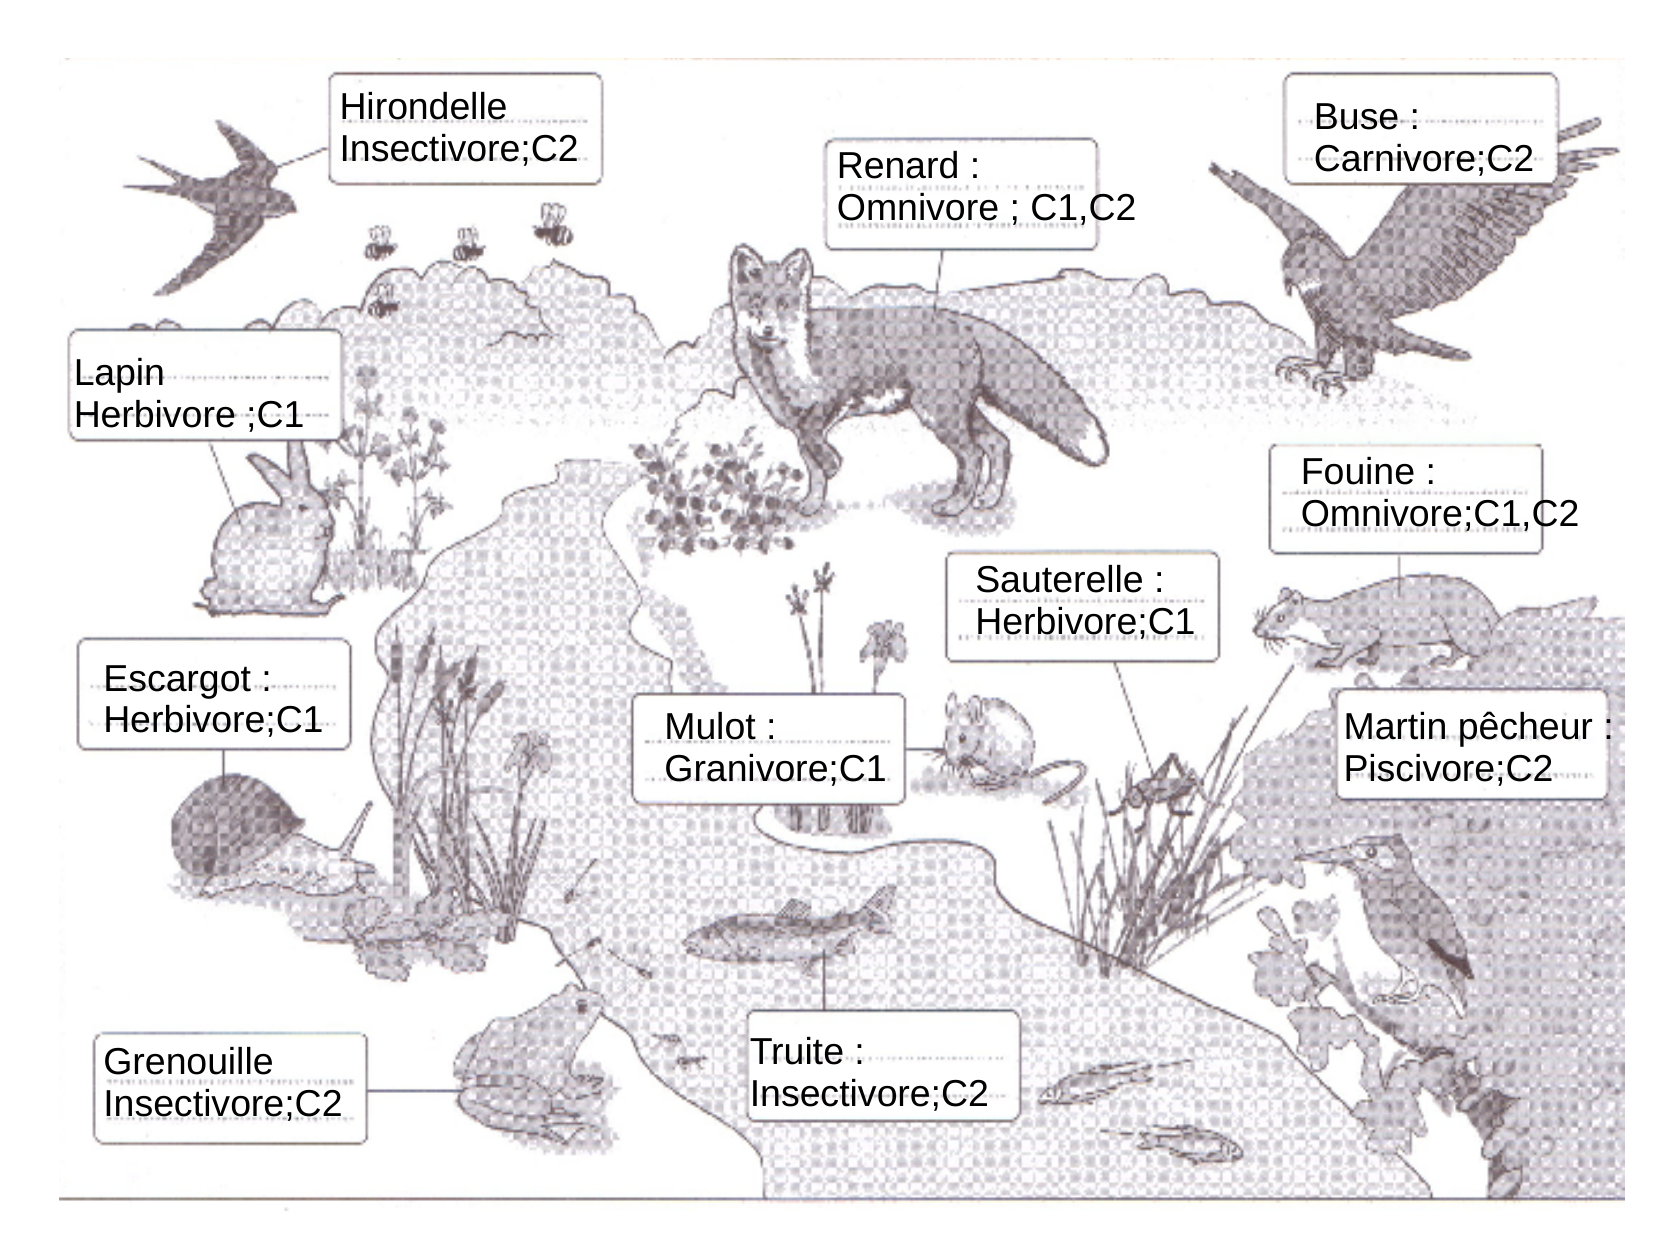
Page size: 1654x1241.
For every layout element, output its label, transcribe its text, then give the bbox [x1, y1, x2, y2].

text_box Mulot : Granivore;C1 [649, 698, 902, 798]
text_box Renard : Omnivore ; C1,C2 [822, 137, 1152, 237]
text_box Escargot : Herbivore;C1 [88, 649, 339, 749]
text_box Truite : Insectivore;C2 [735, 1023, 1004, 1123]
text_box Grenouille Insectivore;C2 [88, 1033, 358, 1133]
text_box Hirondelle Insectivore;C2 [324, 78, 594, 178]
text_box Buse : Carnivore;C2 [1299, 88, 1550, 188]
picture [59, 58, 1625, 1211]
text_box Martin pêcheur : Piscivore;C2 [1328, 698, 1629, 798]
text_box Lapin Herbivore ;C1 [59, 343, 320, 443]
text_box Fouine : Omnivore;C1,C2 [1286, 442, 1595, 542]
text_box Sauterelle : Herbivore;C1 [960, 550, 1211, 650]
